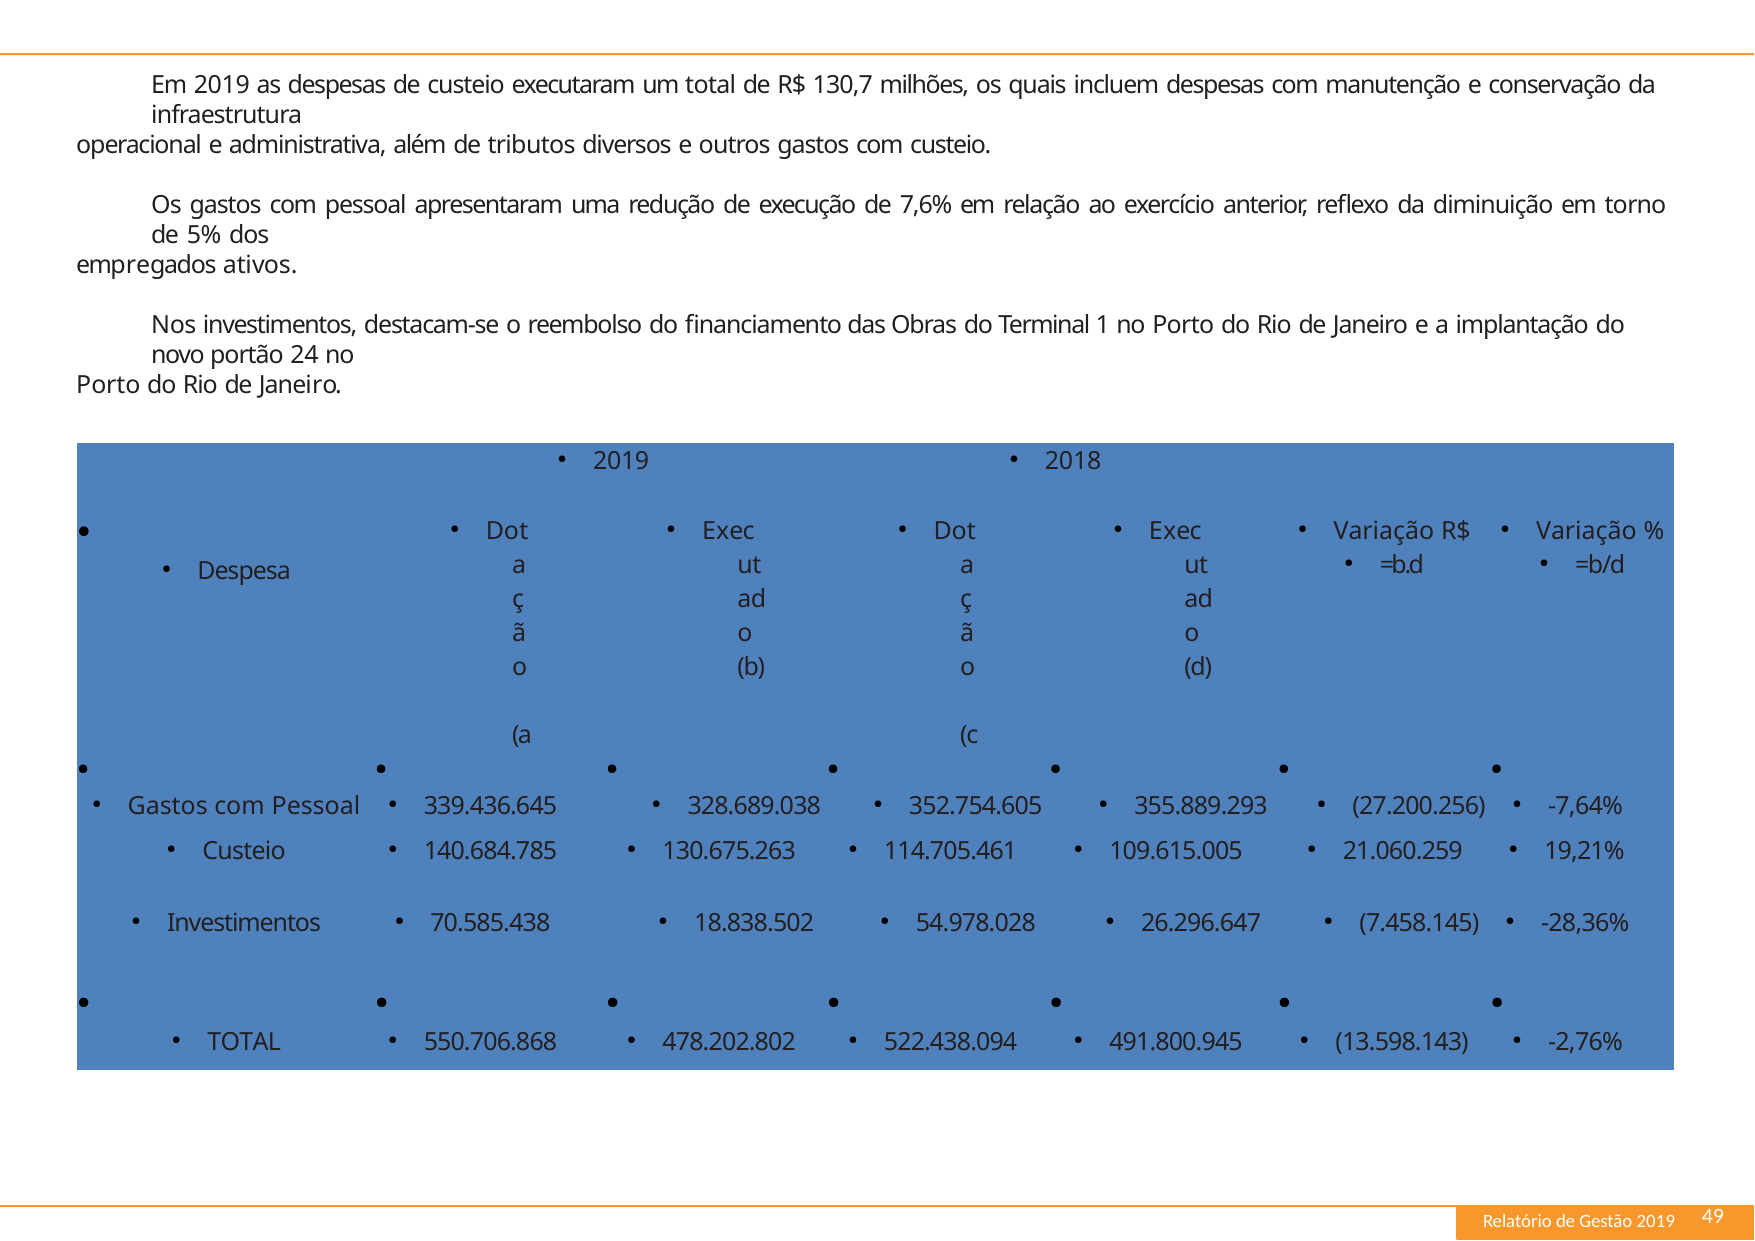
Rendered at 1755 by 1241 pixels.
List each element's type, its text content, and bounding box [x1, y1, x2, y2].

table_cell 109.615.005 [1050, 833, 1278, 905]
table_cell 19,21% [1491, 833, 1674, 905]
table_cell Variação R$ =b.d [1278, 513, 1491, 752]
table_cell Gastos com Pessoal [77, 752, 375, 833]
table_cell Dotação (c) [827, 513, 1050, 752]
table_cell (13.598.143) [1278, 984, 1491, 1070]
table_cell Custeio [77, 833, 375, 905]
table_cell 328.689.038 [606, 752, 827, 833]
text_box 49 [1699, 1207, 1727, 1231]
table_cell -7,64% [1491, 752, 1674, 833]
table_cell Despesa [77, 513, 375, 752]
table_cell 26.296.647 [1050, 905, 1278, 984]
text_box Relatório de Gestão 2019 [1481, 1207, 1682, 1234]
table_cell TOTAL [77, 984, 375, 1070]
text_box [1458, 1209, 1754, 1238]
table_cell 140.684.785 [375, 833, 606, 905]
table_cell Dotação (a) [375, 513, 606, 752]
table_cell 21.060.259 [1278, 833, 1491, 905]
table_cell 130.675.263 [606, 833, 827, 905]
table_cell Executado (d) [1050, 513, 1278, 752]
table_cell 550.706.868 [375, 984, 606, 1070]
table_header 2019 [375, 443, 827, 513]
table_header [1278, 443, 1674, 513]
table_cell (27.200.256) [1278, 752, 1491, 833]
table_cell (7.458.145) [1278, 905, 1491, 984]
table_cell Investimentos [77, 905, 375, 984]
table_header [77, 443, 375, 513]
table_cell Executado (b) [606, 513, 827, 752]
table_cell 18.838.502 [606, 905, 827, 984]
table_cell 54.978.028 [827, 905, 1050, 984]
table_cell -28,36% [1491, 905, 1674, 984]
table_cell 491.800.945 [1050, 984, 1278, 1070]
table_header 2018 [827, 443, 1278, 513]
table_cell 114.705.461 [827, 833, 1050, 905]
table_cell 339.436.645 [375, 752, 606, 833]
table_cell Variação % =b/d [1491, 513, 1674, 752]
table_cell 352.754.605 [827, 752, 1050, 833]
table_cell 70.585.438 [375, 905, 606, 984]
table_cell -2,76% [1491, 984, 1674, 1070]
text_box 49 [1699, 1200, 1727, 1205]
table_cell 522.438.094 [827, 984, 1050, 1070]
table_cell 355.889.293 [1050, 752, 1278, 833]
text_box Em 2019 as despesas de custeio executaram um total de R$ 130,7 milhões, os quais incluem despesas com manutenção e conservação da infraestrutura operacional e administrativa, além de tributos diversos e outros gastos com custeio. Os gastos com pessoal apresentaram uma redução de execução de 7,6% em relação ao exercício anterior, reflexo da diminuição em torno de 5% dos empregados ativos. Nos investimentos, destacam-se o reembolso do financiamento das Obras do Terminal 1 no Porto do Rio de Janeiro e a implantação do novo portão 24 no Porto do Rio de Janeiro. Previsão e Execução das Despesas em 2019 e 2018 [74, 66, 1680, 403]
table_cell 478.202.802 [606, 984, 827, 1070]
